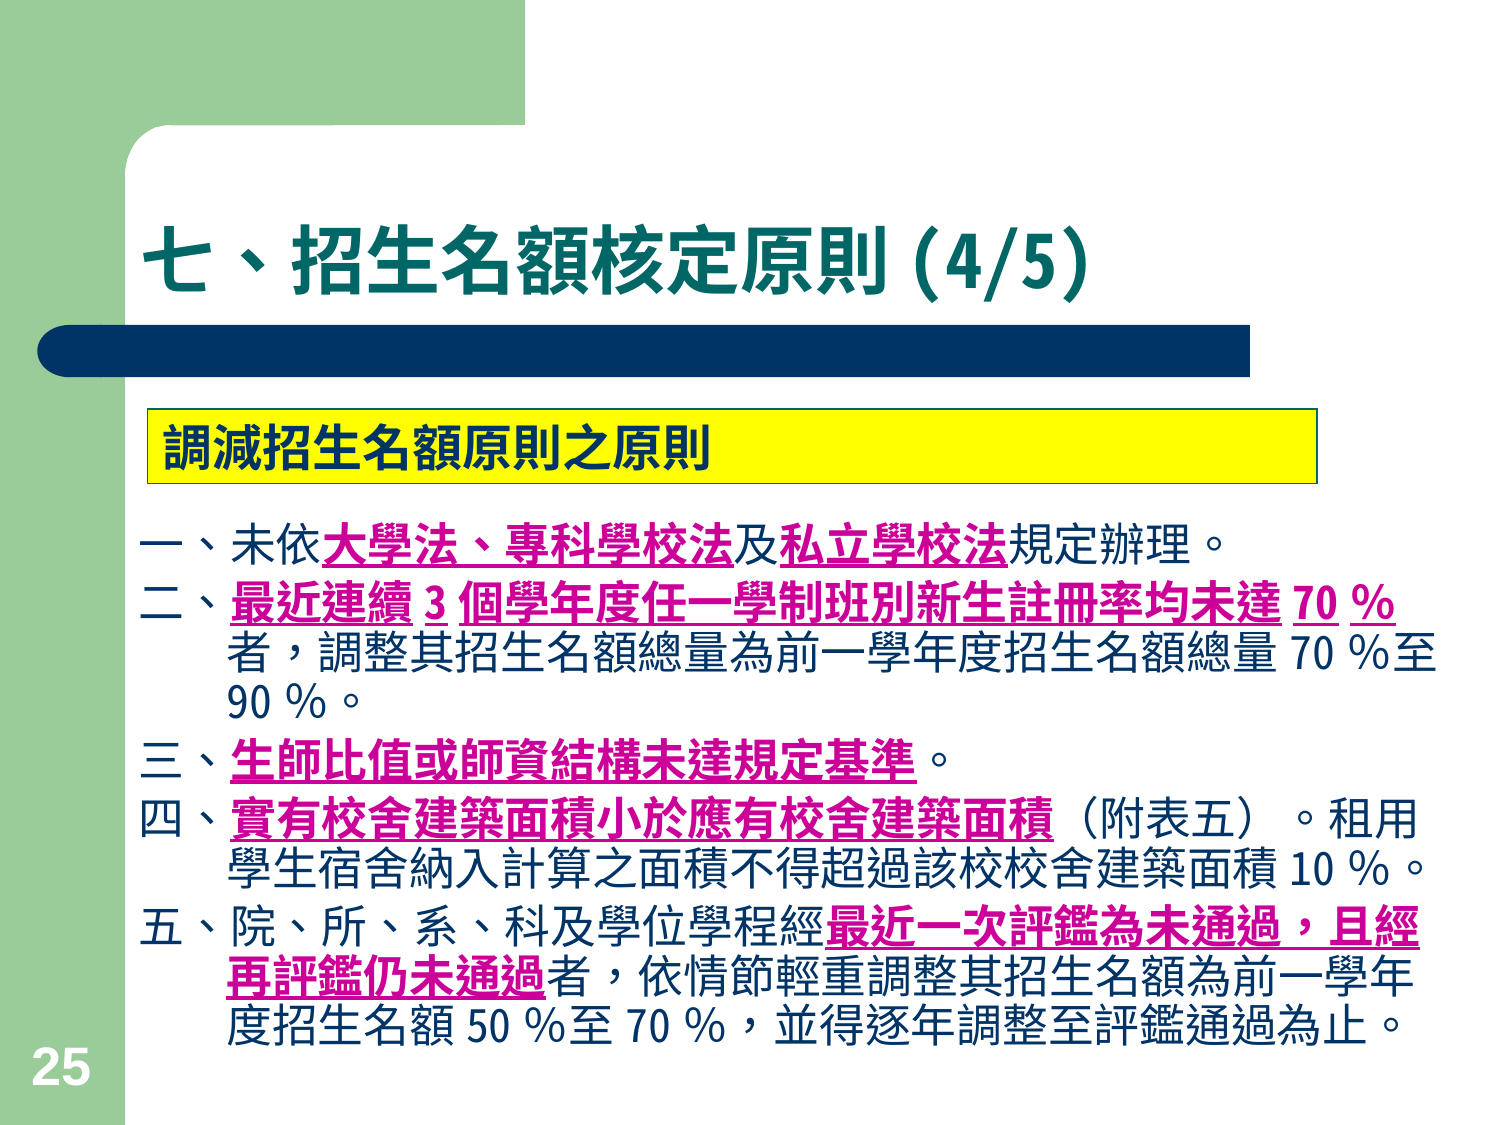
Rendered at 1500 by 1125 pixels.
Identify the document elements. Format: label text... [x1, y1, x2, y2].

slide_number <編號> [13, 1023, 111, 1105]
list 一、未依大學法、專科學校法及私立學校法規定辦理。 二、最近連續3個學年度任一學制班別新生註冊率均未達70％者，調整其招生名額總量為前一學年度招生名額總量70％至90％。 三、生師比值或師資結構未達規定基準。 四、實有校舍建築面積小於應有校舍建築面積（附表五）。租用學生宿舍納入計算之面積不得超過該校校舍建築面積10％。 五、院、所、系、科及學位學程經最近一次評鑑為未通過，且經再評鑑仍未通過者，依情節輕重調整其招生名額為前一學年度招生名額50％至70％，並得逐年調整至評鑑通過為止。 [123, 514, 1459, 1125]
title 七、招生名額核定原則(4/5) [125, 125, 1425, 313]
text_box 調減招生名額原則之原則 [147, 408, 1317, 484]
